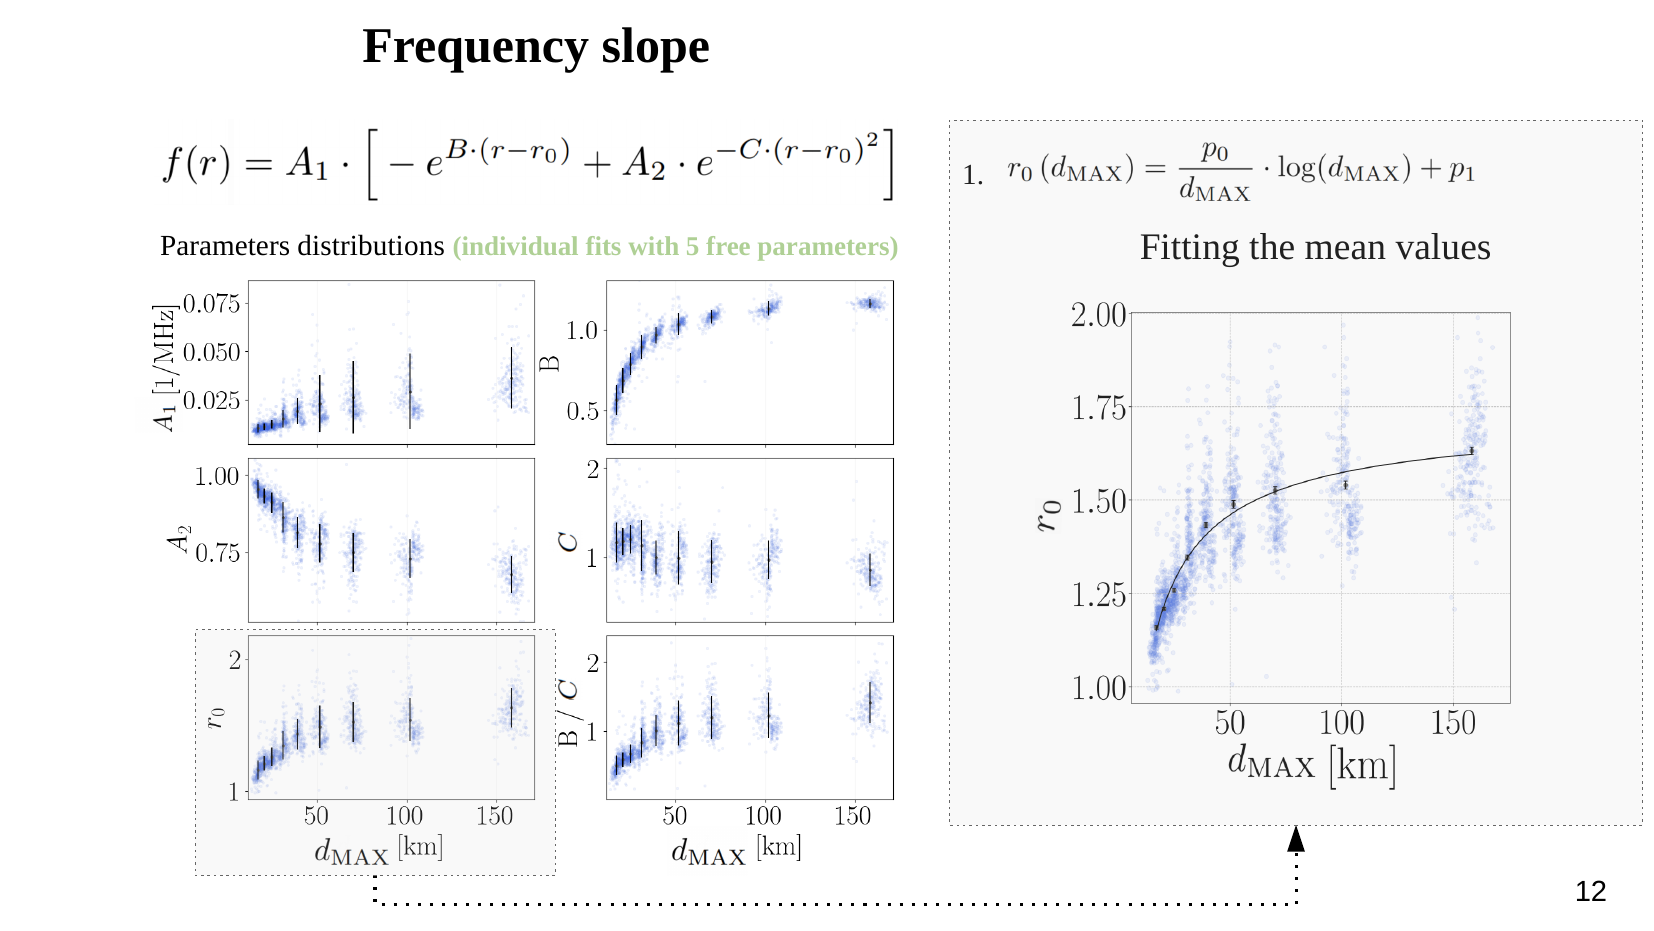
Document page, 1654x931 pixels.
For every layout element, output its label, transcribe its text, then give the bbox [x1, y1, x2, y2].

text_box Parameters distributions (individual fits with 5 free parameters) [145, 221, 949, 334]
picture [154, 119, 898, 205]
text_box [195, 629, 556, 876]
picture [135, 334, 901, 876]
text_box <number> [1560, 867, 1654, 916]
text_box Frequency slope [347, 10, 796, 81]
text_box [949, 120, 1643, 826]
